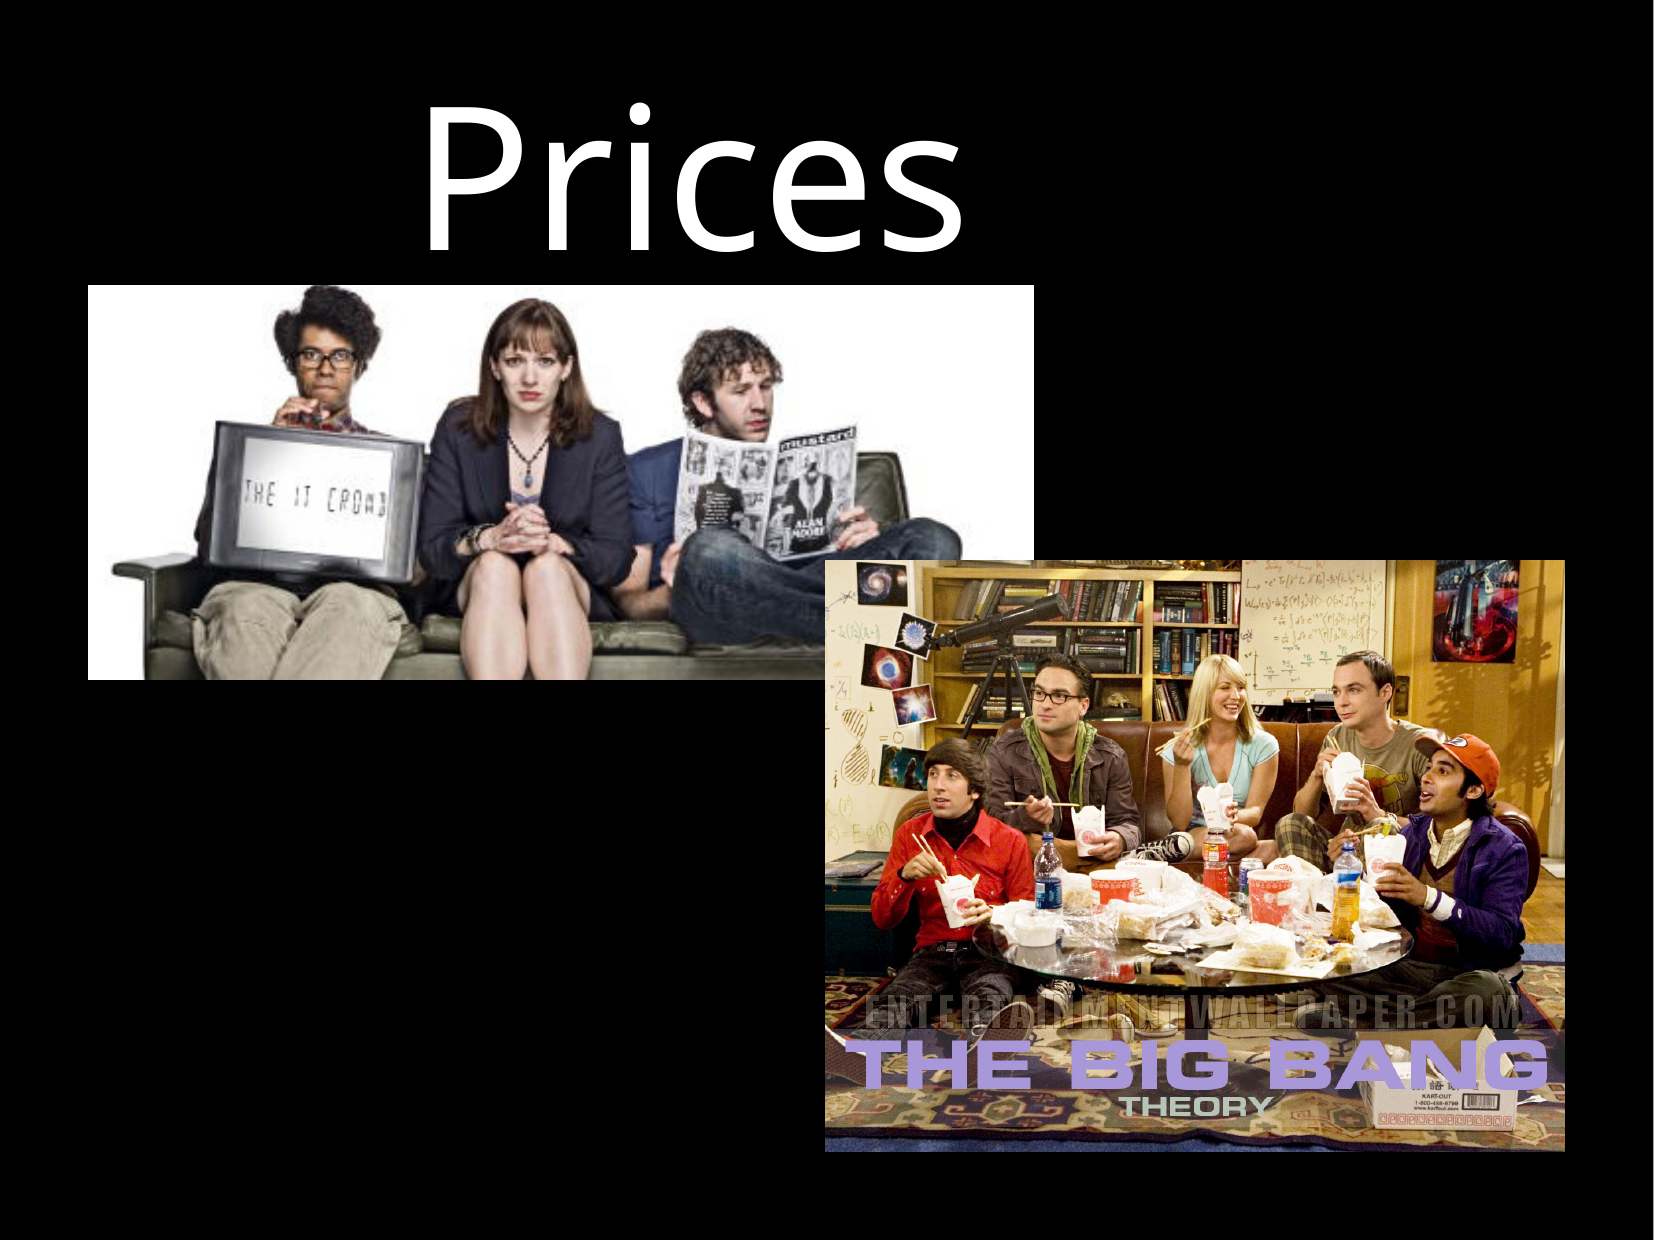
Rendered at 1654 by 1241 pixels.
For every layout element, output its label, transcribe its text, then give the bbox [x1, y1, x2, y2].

picture [88, 285, 1565, 1152]
text_box Prices [396, 29, 1258, 244]
